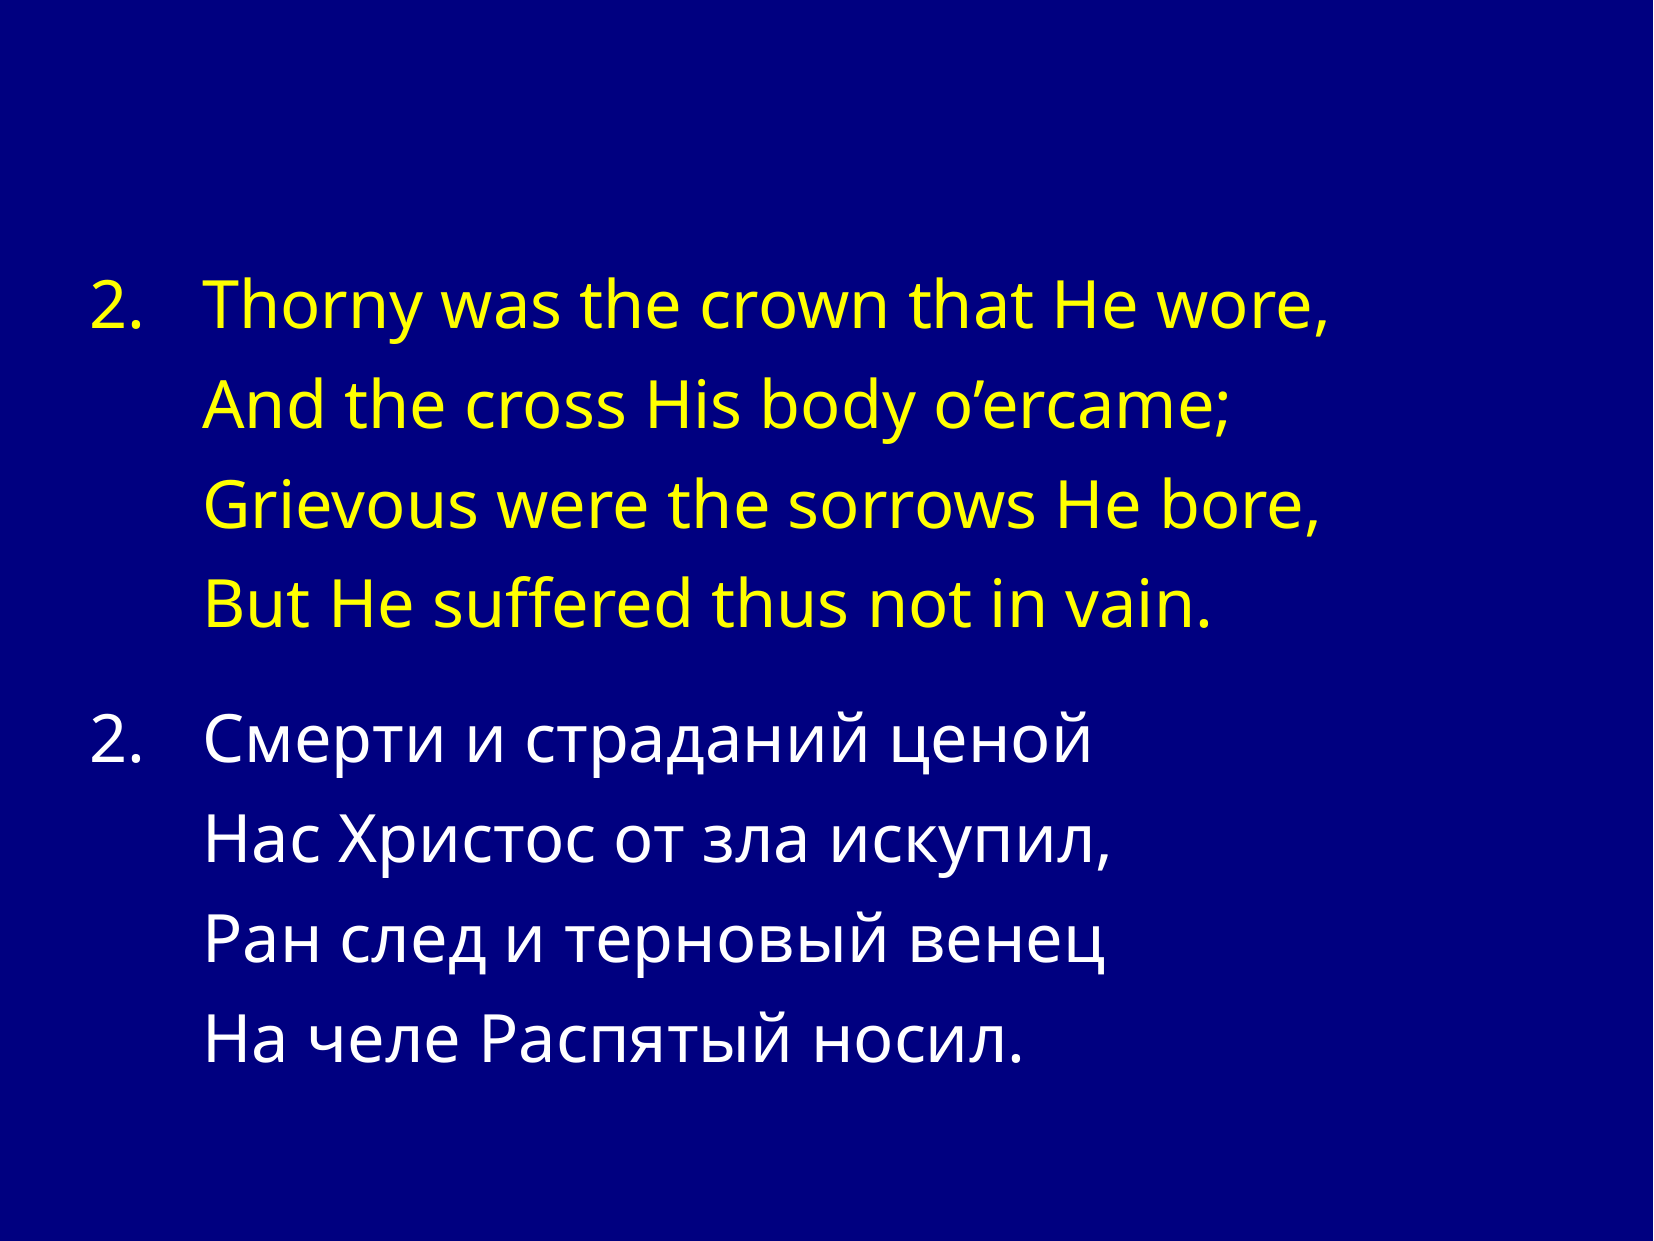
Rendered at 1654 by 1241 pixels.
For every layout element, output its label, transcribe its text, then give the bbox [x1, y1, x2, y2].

text_box 2. Смерти и страданий ценой Нас Христос от зла искупил, Ран след и терновый венец На челе Распятый носил. [75, 675, 1576, 1163]
text_box 2. Thorny was the crown that He wore, And the cross His body o’ercame; Grievous were the sorrows He bore, But He suffered thus not in vain. [75, 150, 1576, 638]
